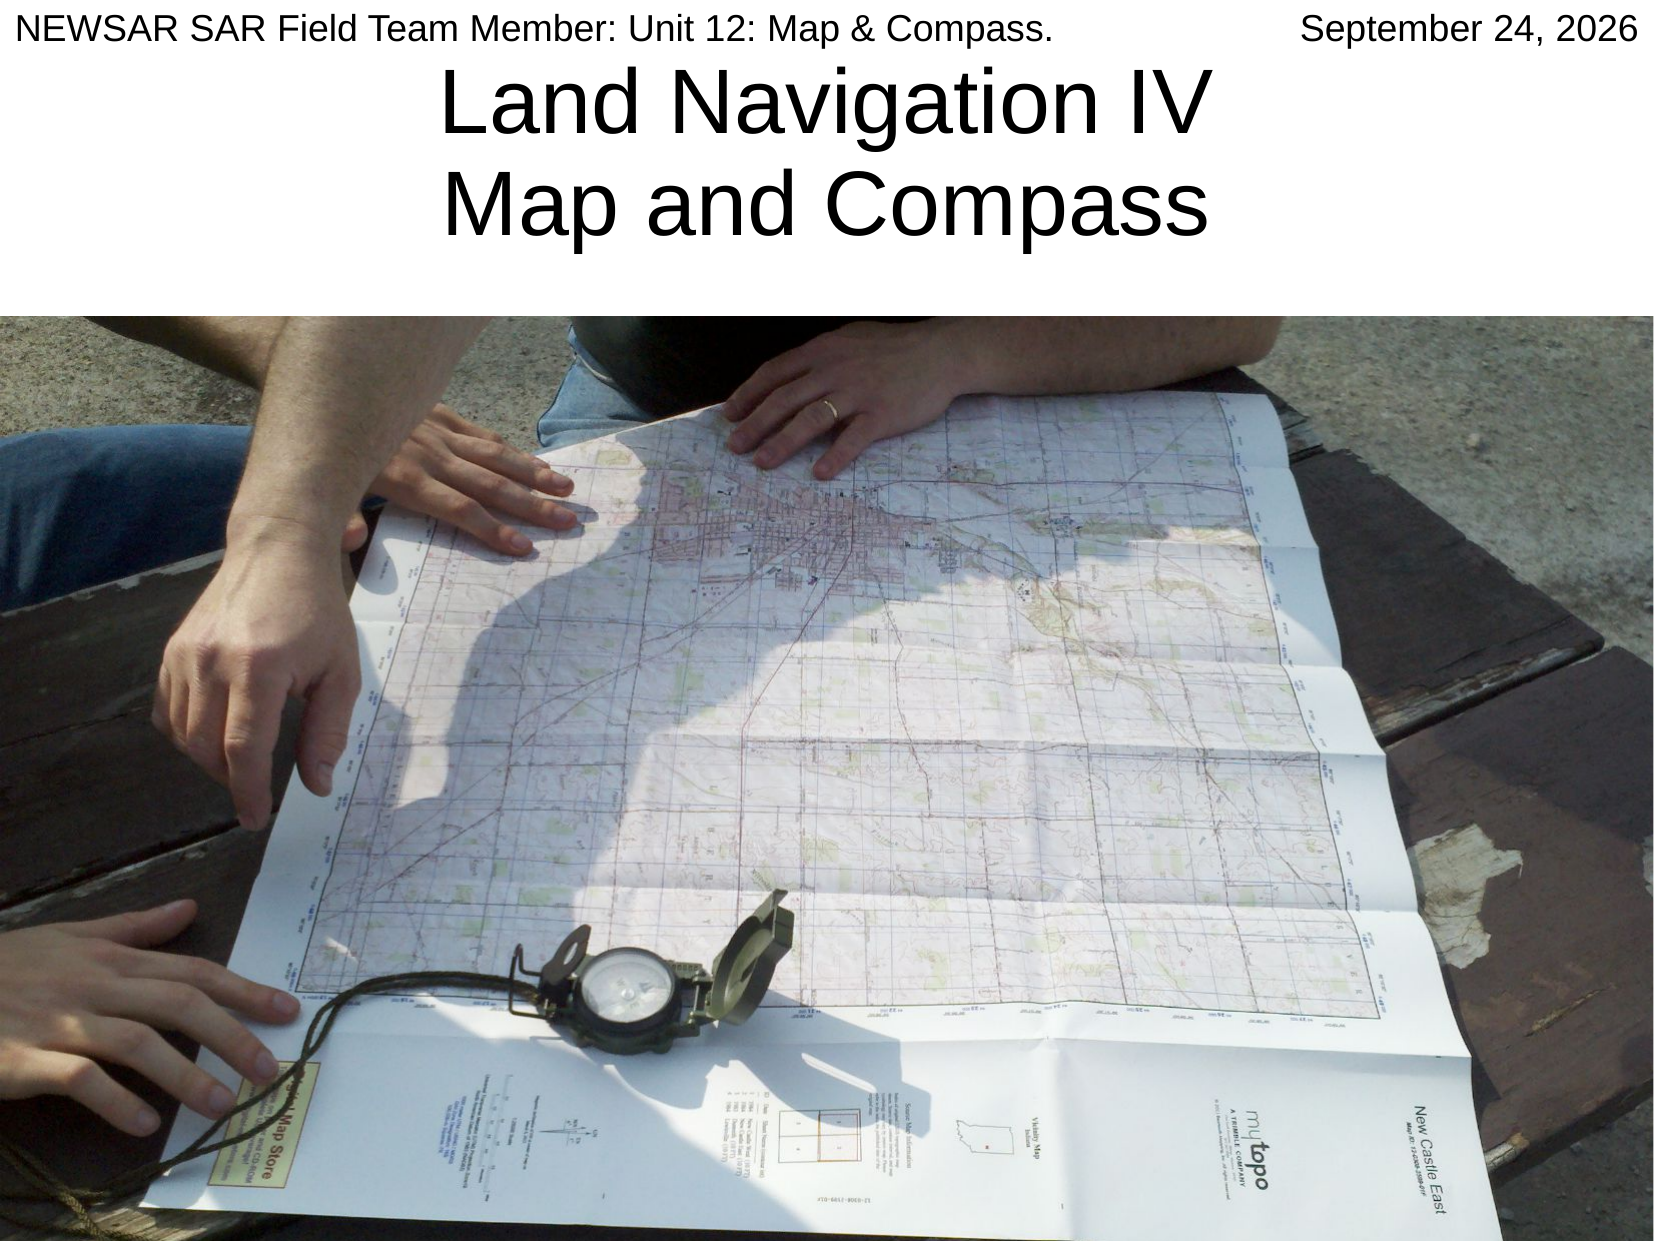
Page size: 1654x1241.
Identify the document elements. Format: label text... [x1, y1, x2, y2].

picture [0, 316, 1654, 1241]
text_box February 28, 2020 [1205, 0, 1654, 57]
title Land Navigation IV Map and Compass [82, 49, 1571, 257]
text_box NEWSAR SAR Field Team Member: Unit 12: Map & Compass. [0, 0, 1070, 57]
